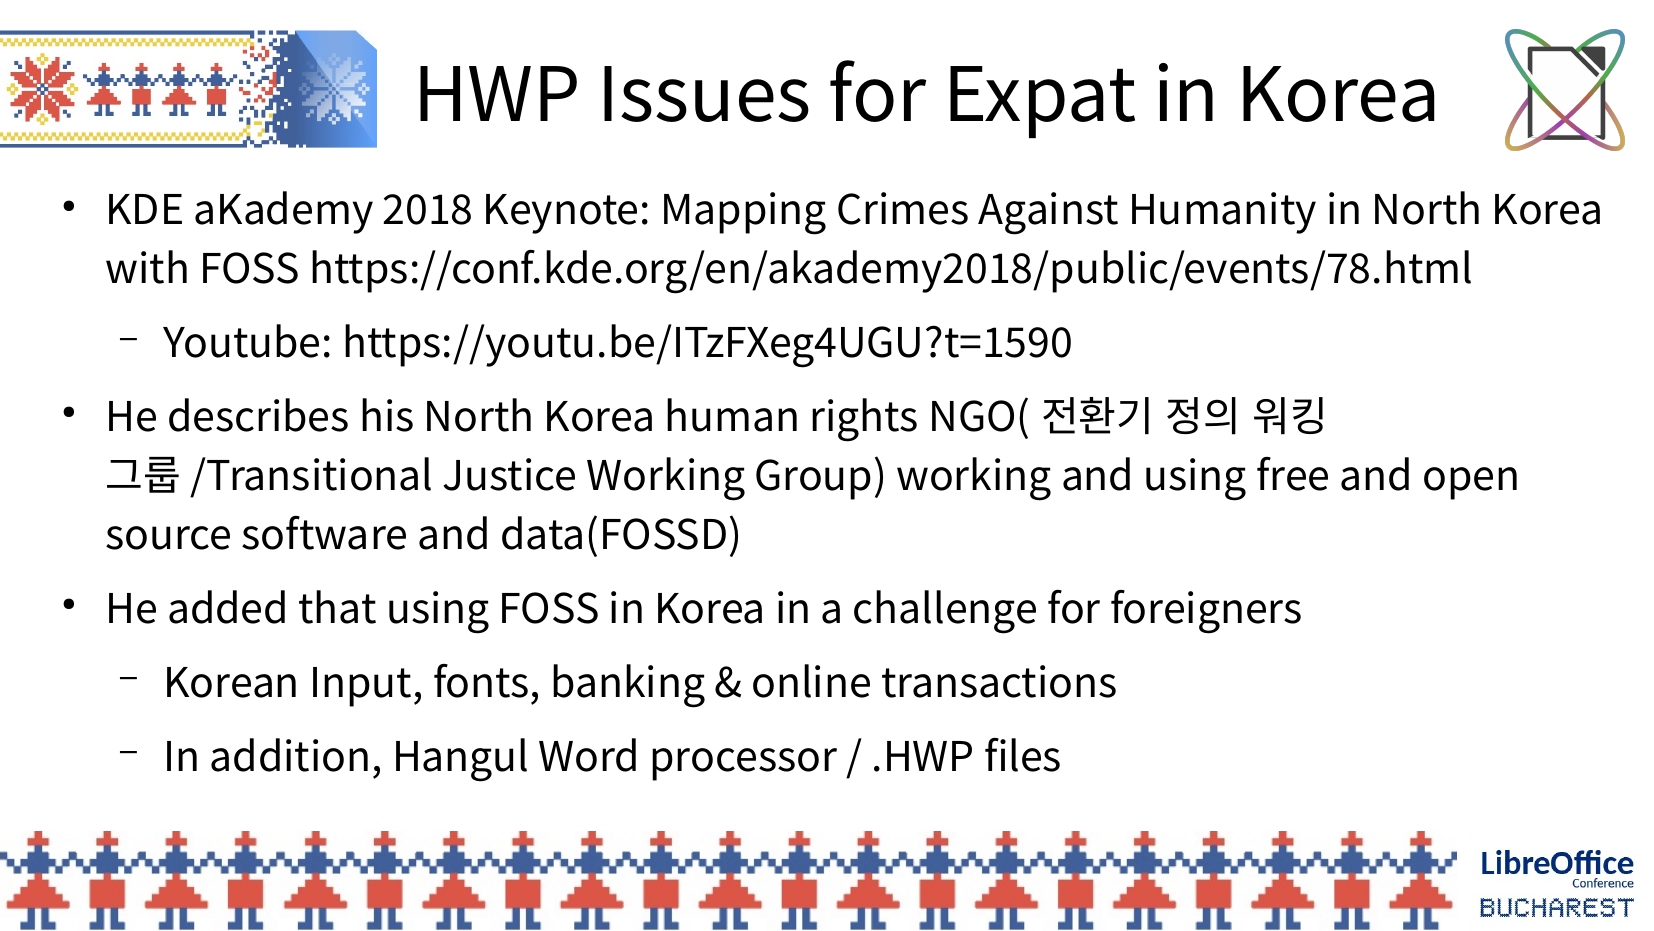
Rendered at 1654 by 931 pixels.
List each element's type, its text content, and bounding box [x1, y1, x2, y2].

list KDE aKademy 2018 Keynote: Mapping Crimes Against Humanity in North Korea with FOSS https://conf.kde.org/en/akademy2018/public/events/78.html Youtube: https://youtu.be/ITzFXeg4UGU?t=1590 He describes his North Korea human rights NGO(전환기 정의 워킹 그룹/Transitional Justice Working Group) working and using free and open source software and data(FOSSD) He added that using FOSS in Korea in a challenge for foreigners Korean Input, fonts, banking & online transactions In addition, Hangul Word processor / .HWP files [47, 177, 1625, 798]
title HWP Issues for Expat in Korea [413, 29, 1625, 148]
picture [1580, 812, 1640, 931]
